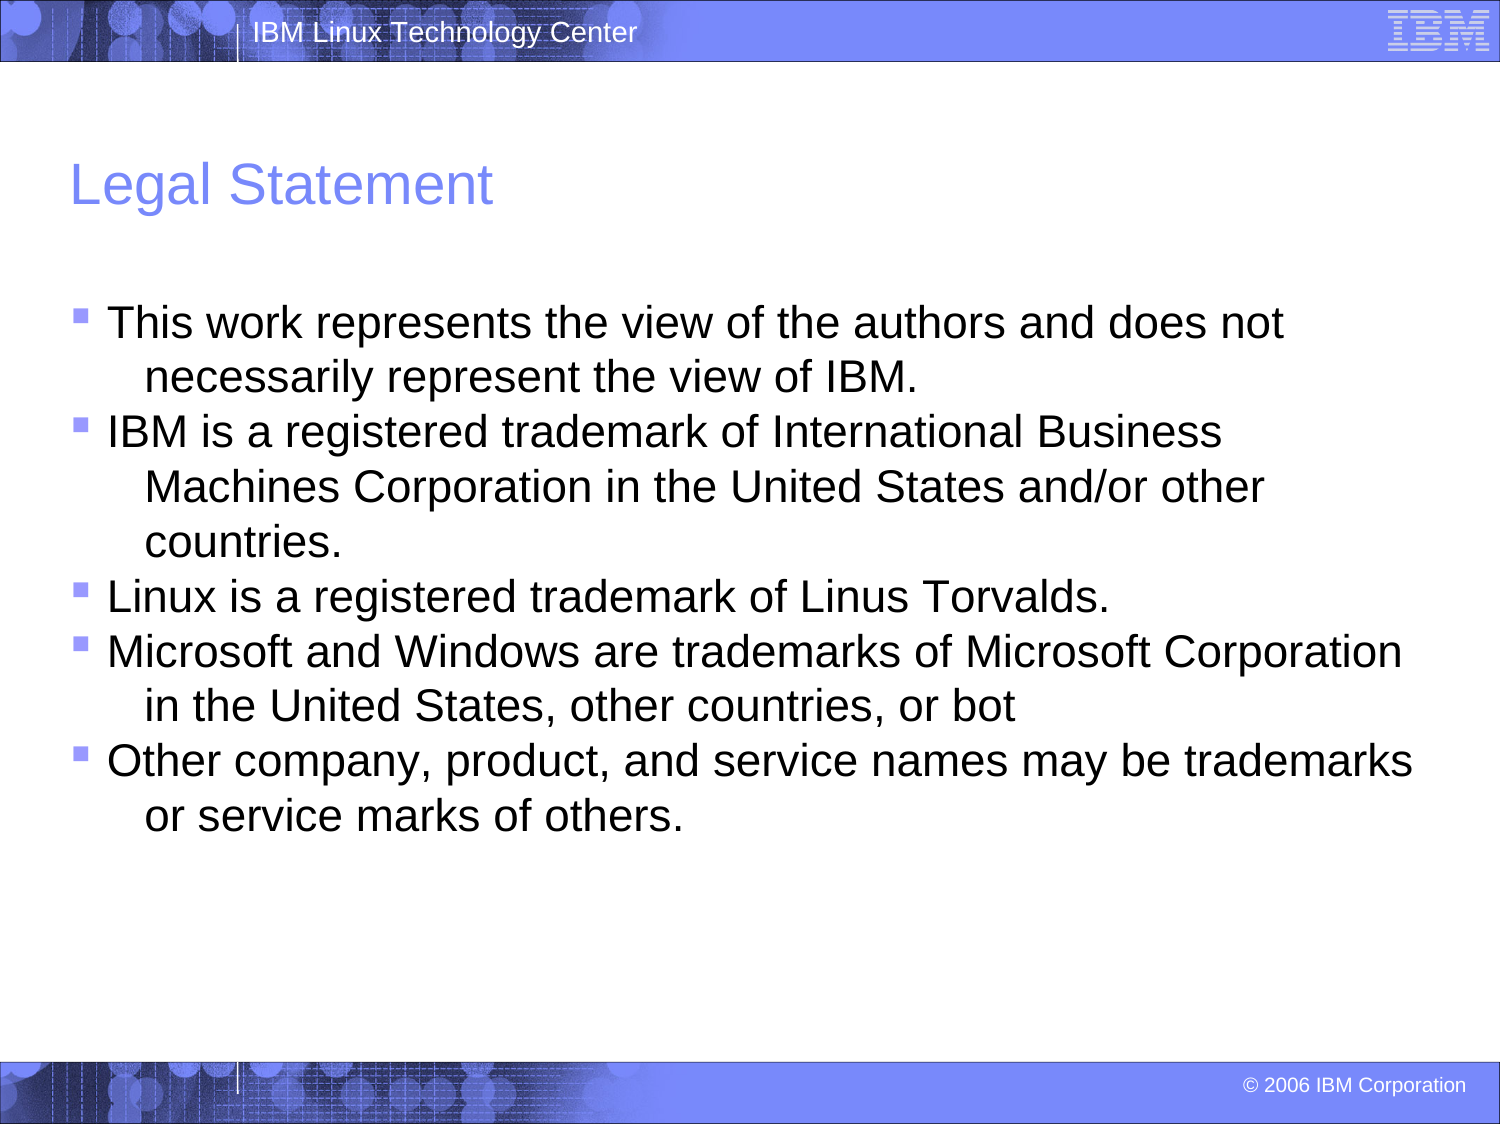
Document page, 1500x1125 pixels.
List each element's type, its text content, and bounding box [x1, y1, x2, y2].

list This work represents the view of the authors and does not necessarily represent the view of IBM. IBM is a registered trademark of International Business Machines Corporation in the United States and/or other countries. Linux is a registered trademark of Linus Torvalds. Microsoft and Windows are trademarks of Microsoft Corporation in the United States, other countries, or bot Other company, product, and service names may be trademarks or service marks of others. [69, 293, 1433, 934]
title Legal Statement [69, 144, 1422, 227]
picture [1, 1063, 1499, 1123]
picture [1, 1, 1499, 61]
